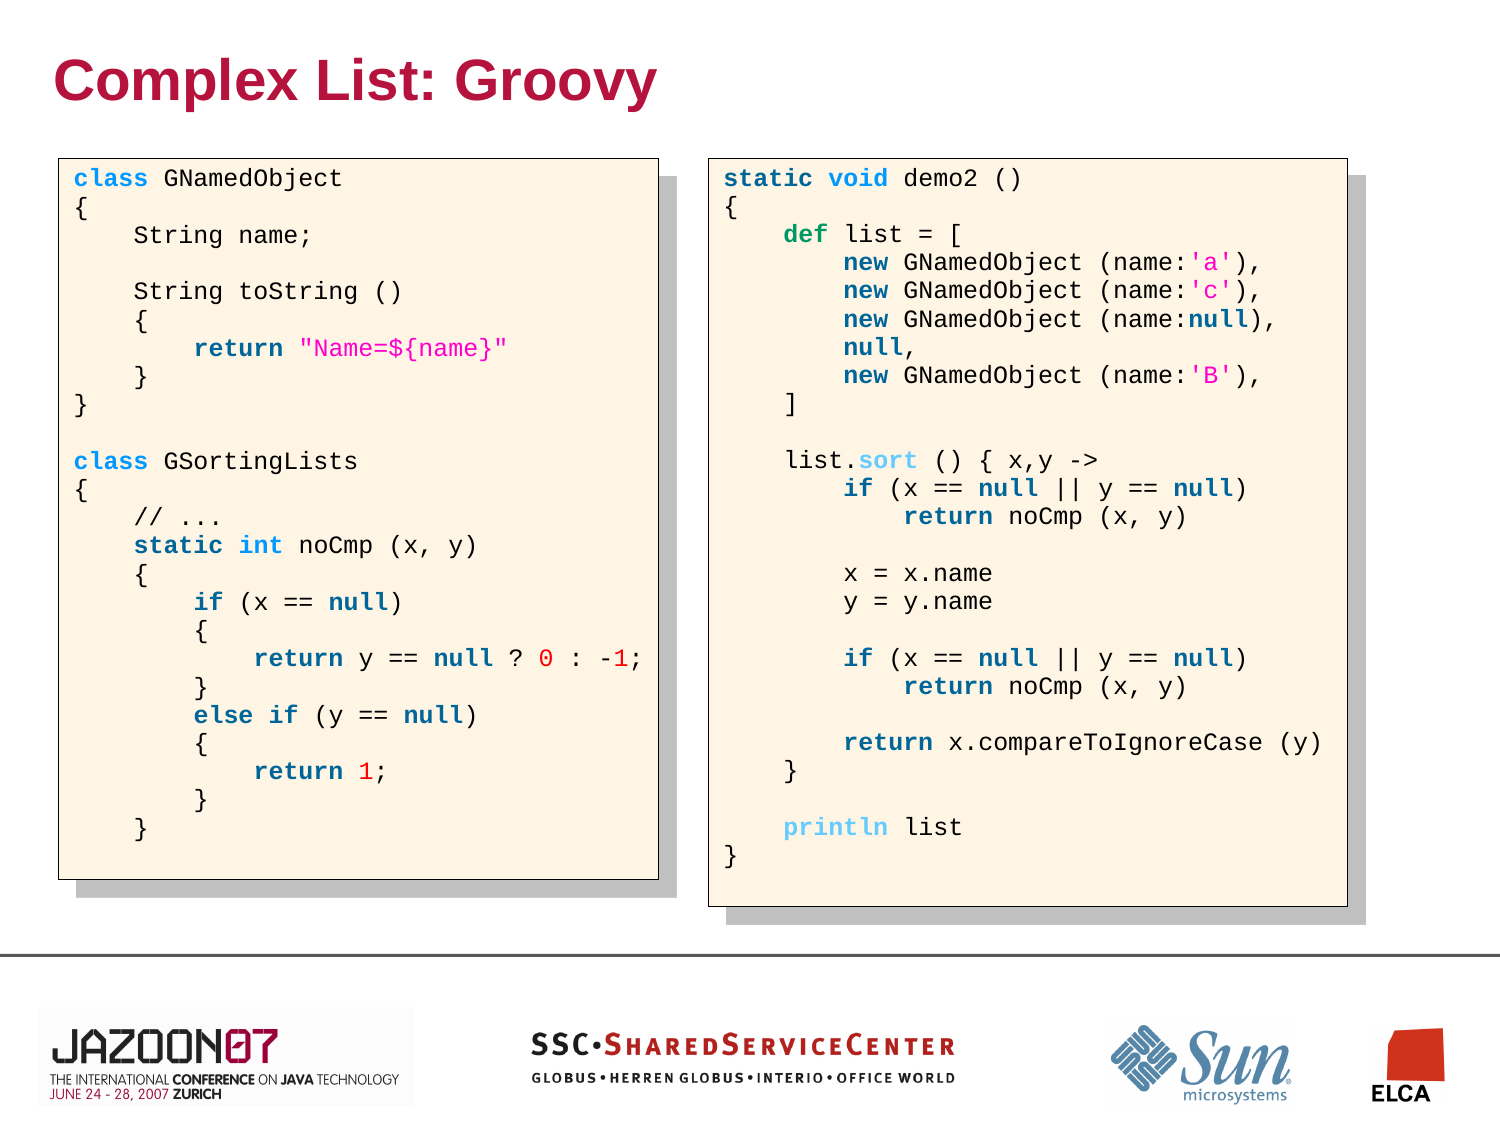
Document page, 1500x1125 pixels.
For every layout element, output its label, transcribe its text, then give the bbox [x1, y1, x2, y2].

picture [531, 1032, 955, 1083]
text_box static void demo2 () { def list = [ new GNamedObject (name:'a'), new GNamedObject (name:'c'), new GNamedObject (name:null), null, new GNamedObject (name:'B'), ] list.sort () { x,y -> if (x == null || y == null) return noCmp (x, y) x = x.name y = y.name if (x == null || y == null) return noCmp (x, y) return x.compareToIgnoreCase (y) } println list } [708, 158, 1348, 907]
picture [38, 1007, 413, 1106]
picture [1107, 1021, 1294, 1107]
title Complex List: Groovy [53, 59, 1447, 185]
text_box class GNamedObject { String name; String toString () { return "Name=${name}" } } class GSortingLists { // ... static int noCmp (x, y) { if (x == null) { return y == null ? 0 : -1; } else if (y == null) { return 1; } } [58, 158, 659, 880]
picture [1370, 1025, 1446, 1105]
